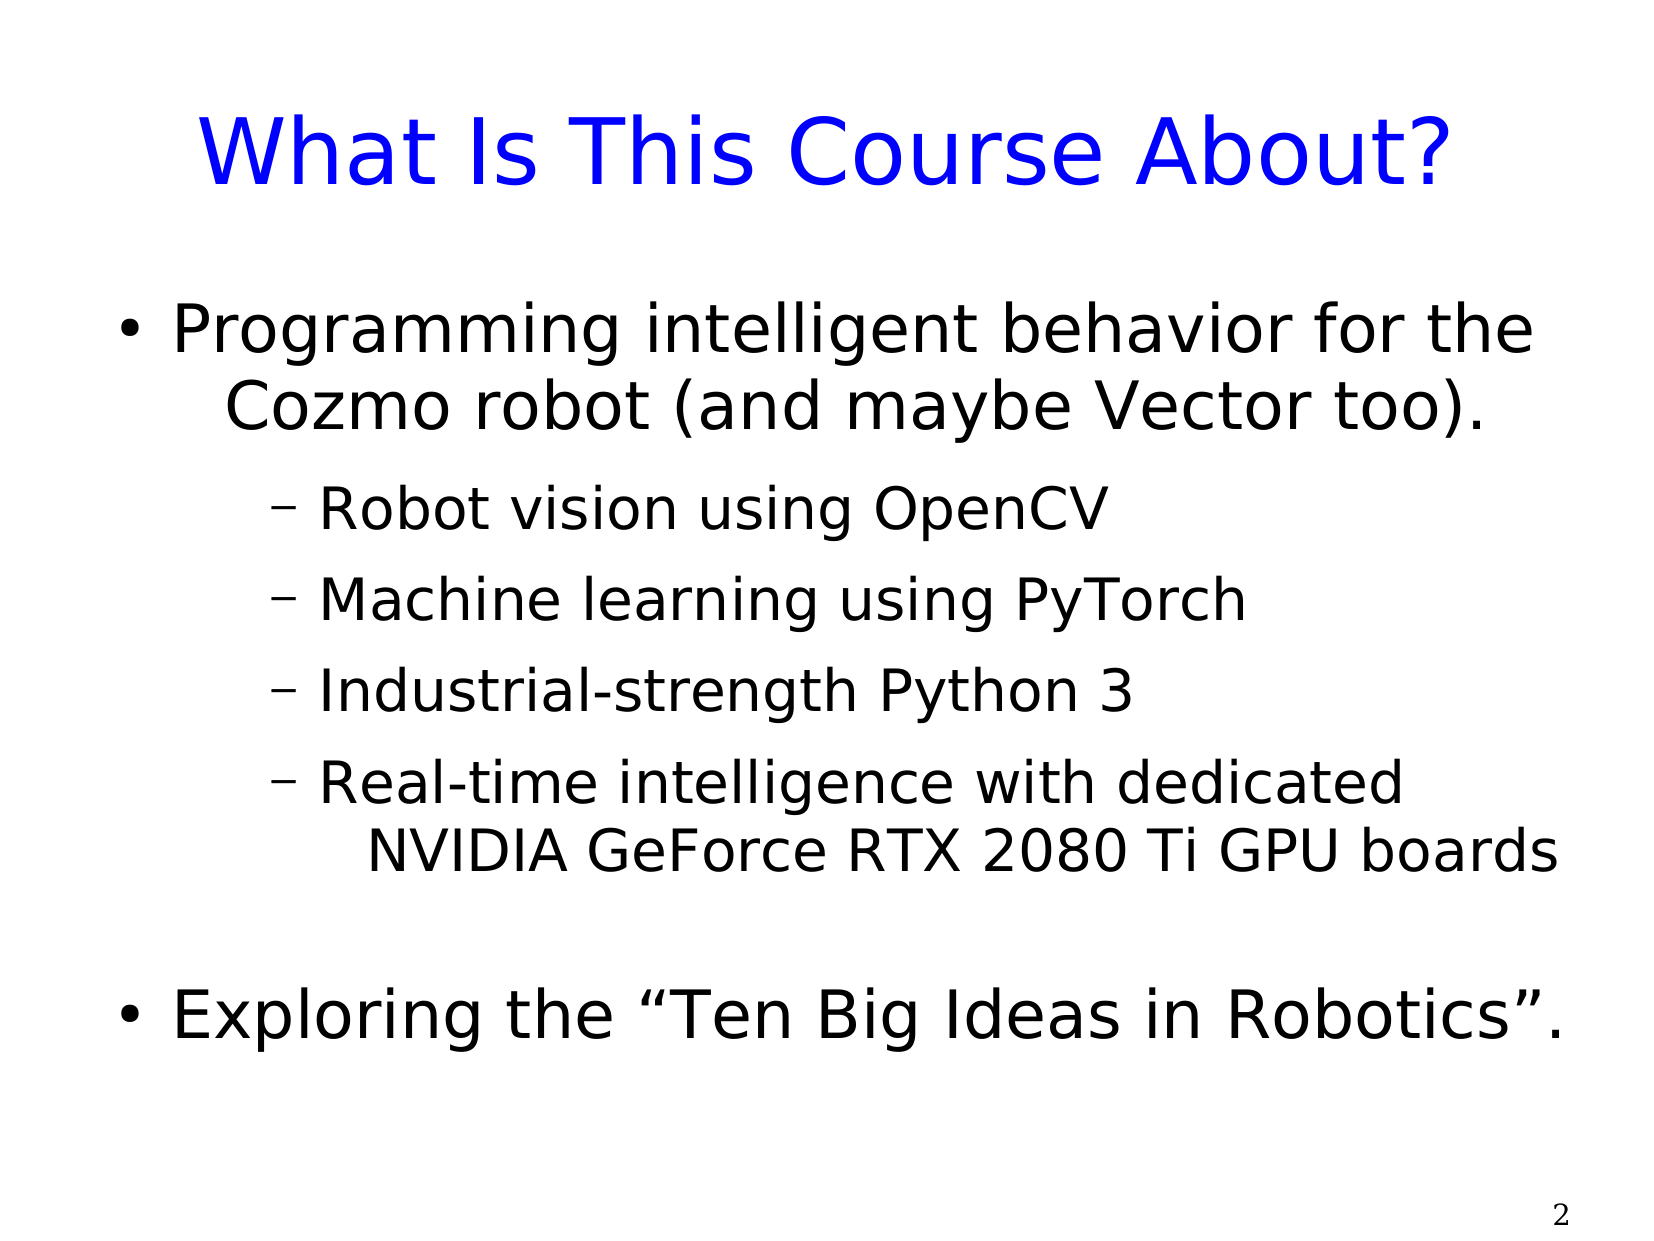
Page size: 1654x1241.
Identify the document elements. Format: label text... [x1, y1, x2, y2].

title What Is This Course About? [82, 49, 1571, 257]
list Programming intelligent behavior for the Cozmo robot (and maybe Vector too). Robot vision using OpenCV Machine learning using PyTorch Industrial-strength Python 3 Real-time intelligence with dedicated NVIDIA GeForce RTX 2080 Ti GPU boards Exploring the “Ten Big Ideas in Robotics”. [82, 290, 1571, 1109]
